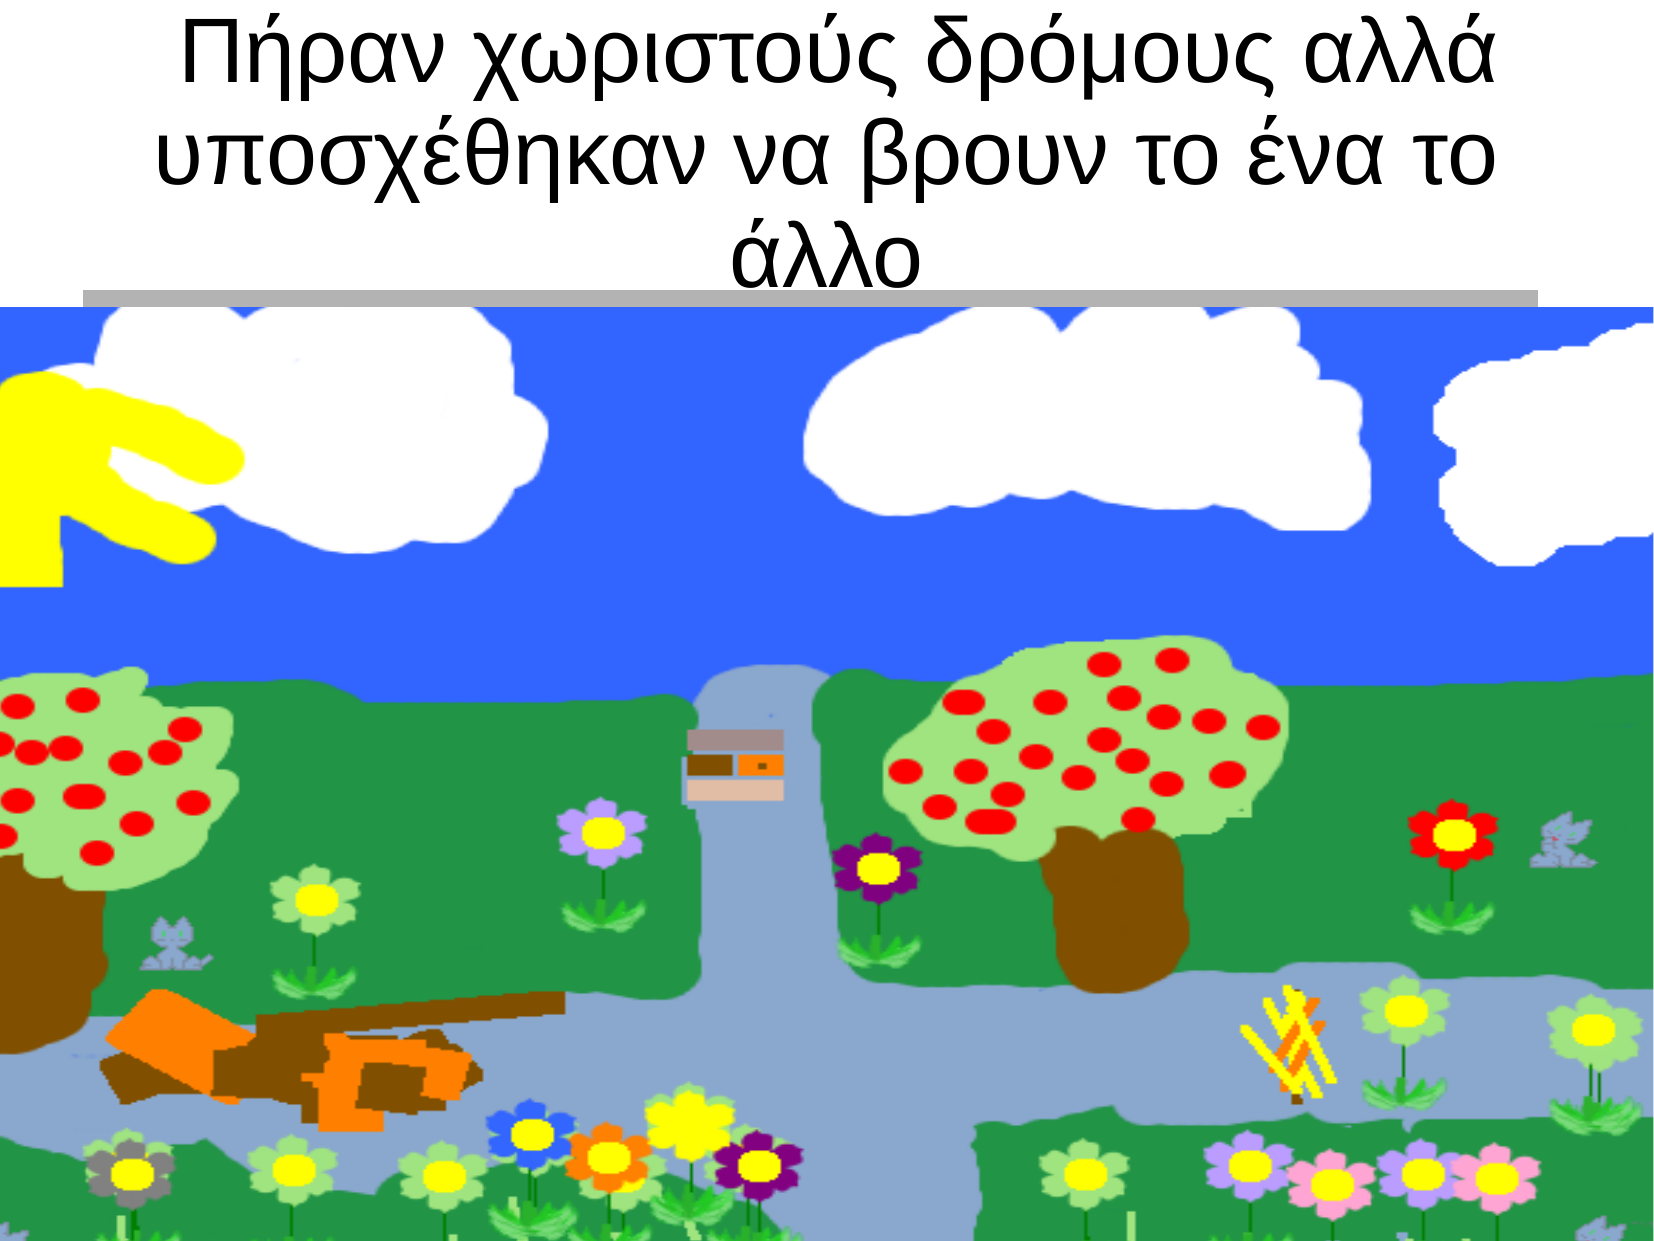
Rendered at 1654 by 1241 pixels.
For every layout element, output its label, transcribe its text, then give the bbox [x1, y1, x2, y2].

table_header [374, 290, 665, 307]
table_header [956, 290, 1247, 307]
picture [0, 307, 1654, 1241]
table_header [665, 290, 956, 307]
title Πήραν χωριστούς δρόμους αλλά υποσχέθηκαν να βρουν το ένα το άλλο [82, 0, 1571, 307]
table_header [83, 290, 374, 307]
table_header [1247, 290, 1538, 307]
